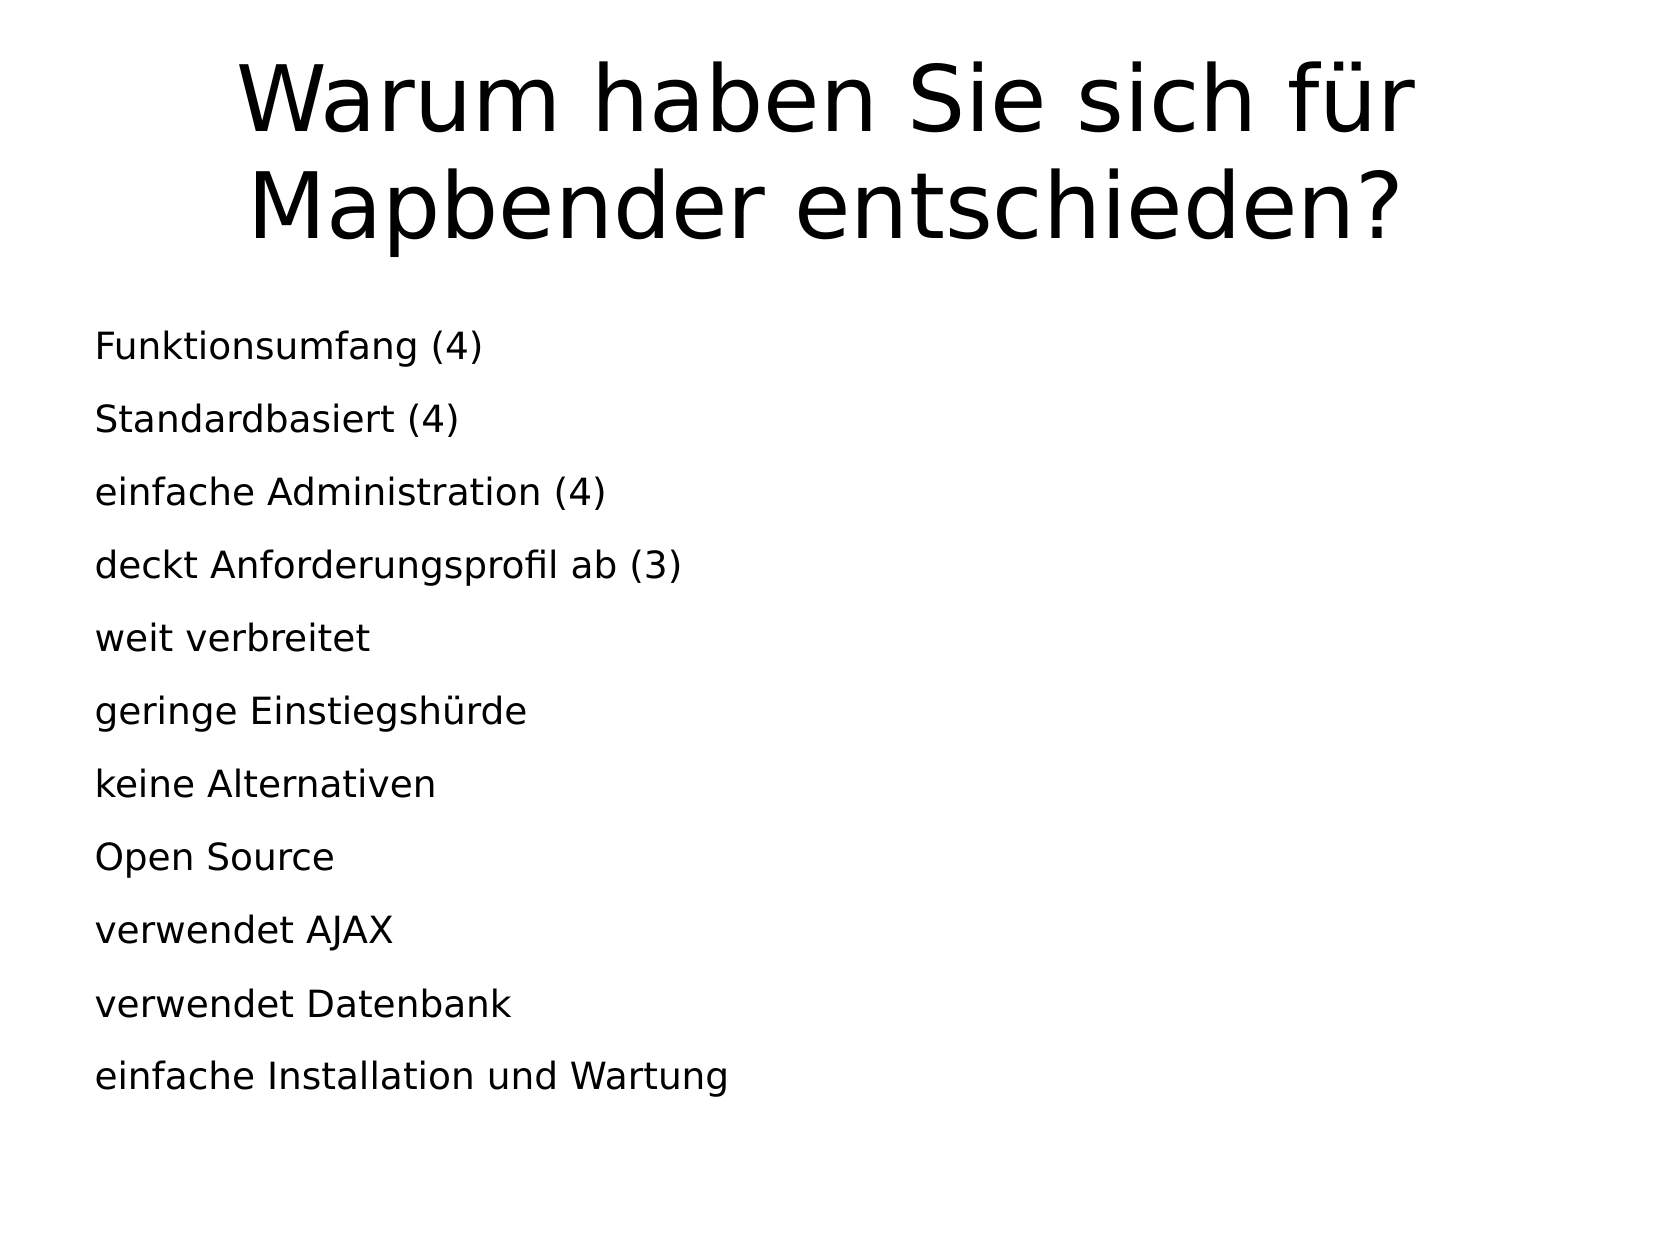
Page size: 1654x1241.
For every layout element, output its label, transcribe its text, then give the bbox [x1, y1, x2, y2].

title Warum haben Sie sich für Mapbender entschieden? [82, 45, 1571, 261]
list Funktionsumfang (4) Standardbasiert (4) einfache Administration (4) deckt Anforderungsprofil ab (3) weit verbreitet geringe Einstiegshürde keine Alternativen Open Source verwendet AJAX verwendet Datenbank einfache Installation und Wartung [76, 324, 1565, 1144]
